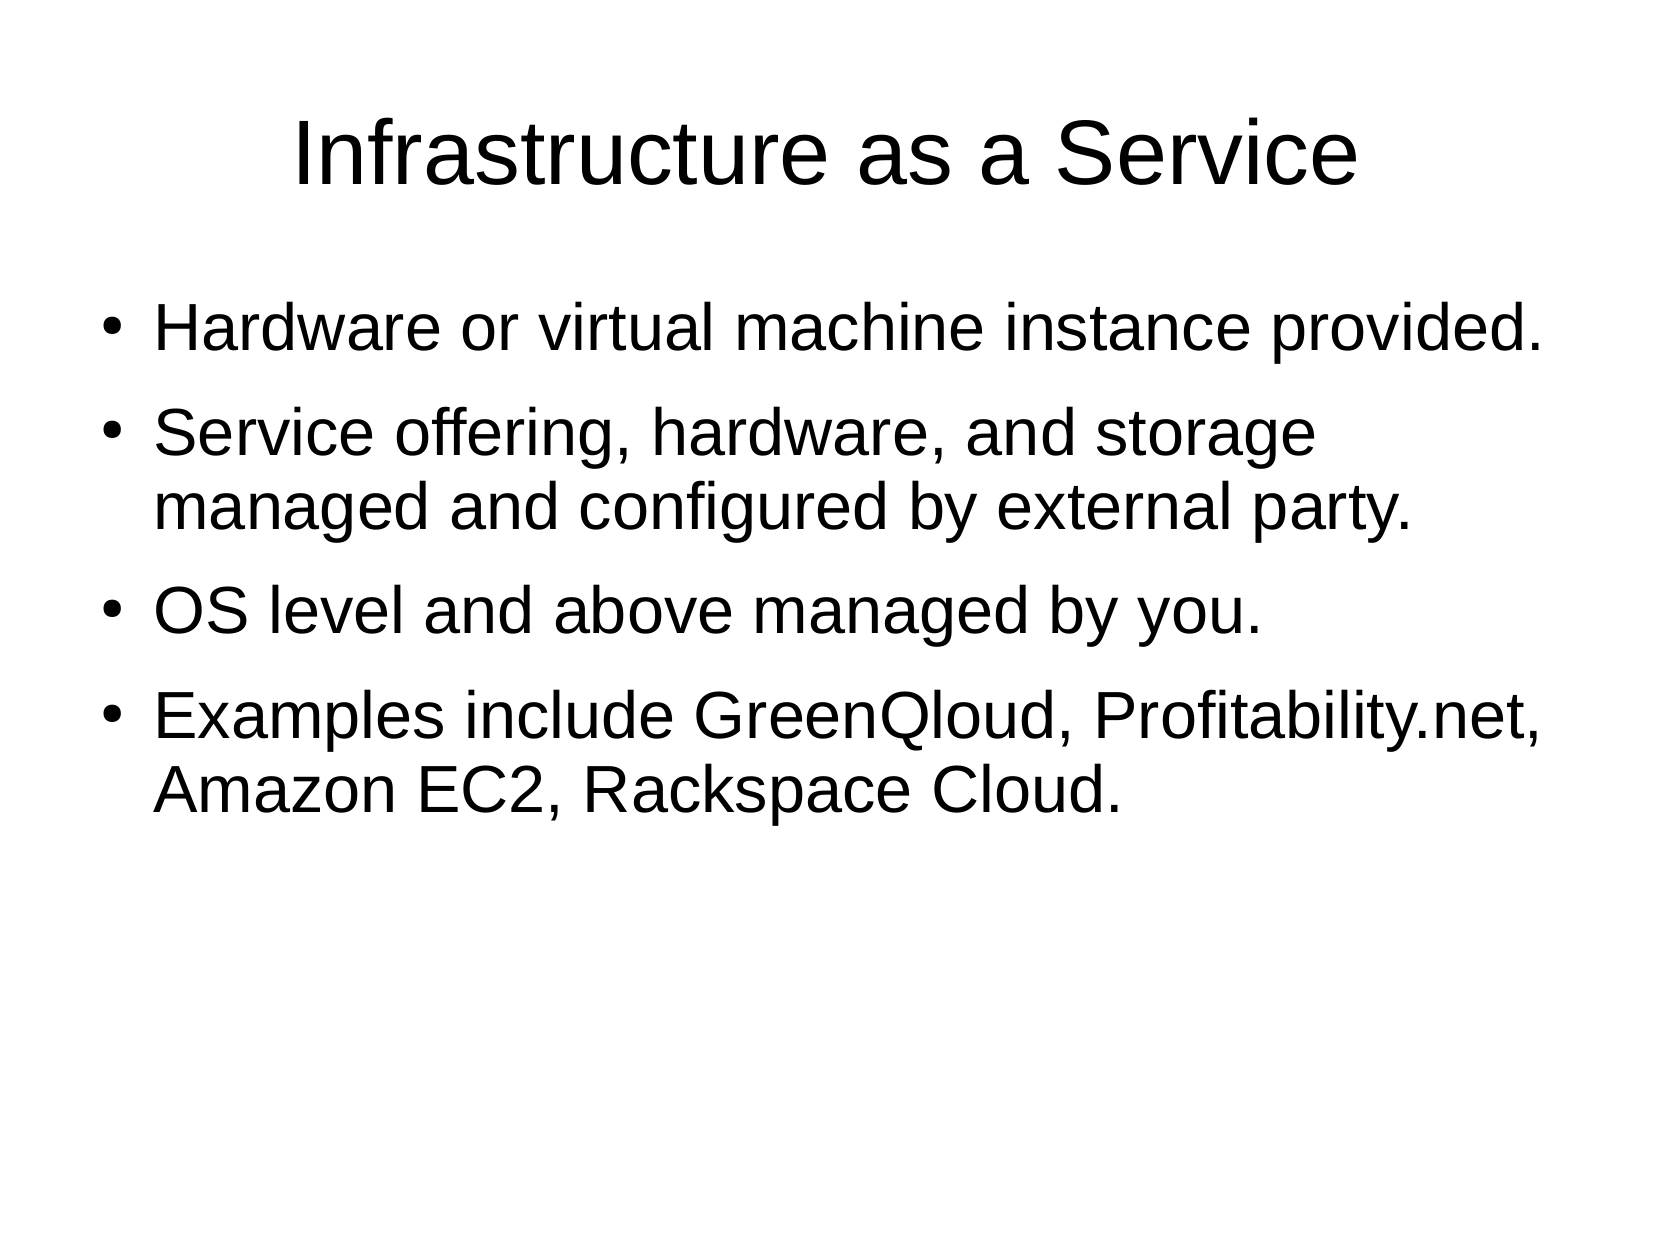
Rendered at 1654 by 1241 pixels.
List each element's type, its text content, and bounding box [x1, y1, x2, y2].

list Hardware or virtual machine instance provided. Service offering, hardware, and storage managed and configured by external party. OS level and above managed by you. Examples include GreenQloud, Profitability.net, Amazon EC2, Rackspace Cloud. [82, 290, 1571, 1109]
title Infrastructure as a Service [82, 49, 1571, 257]
